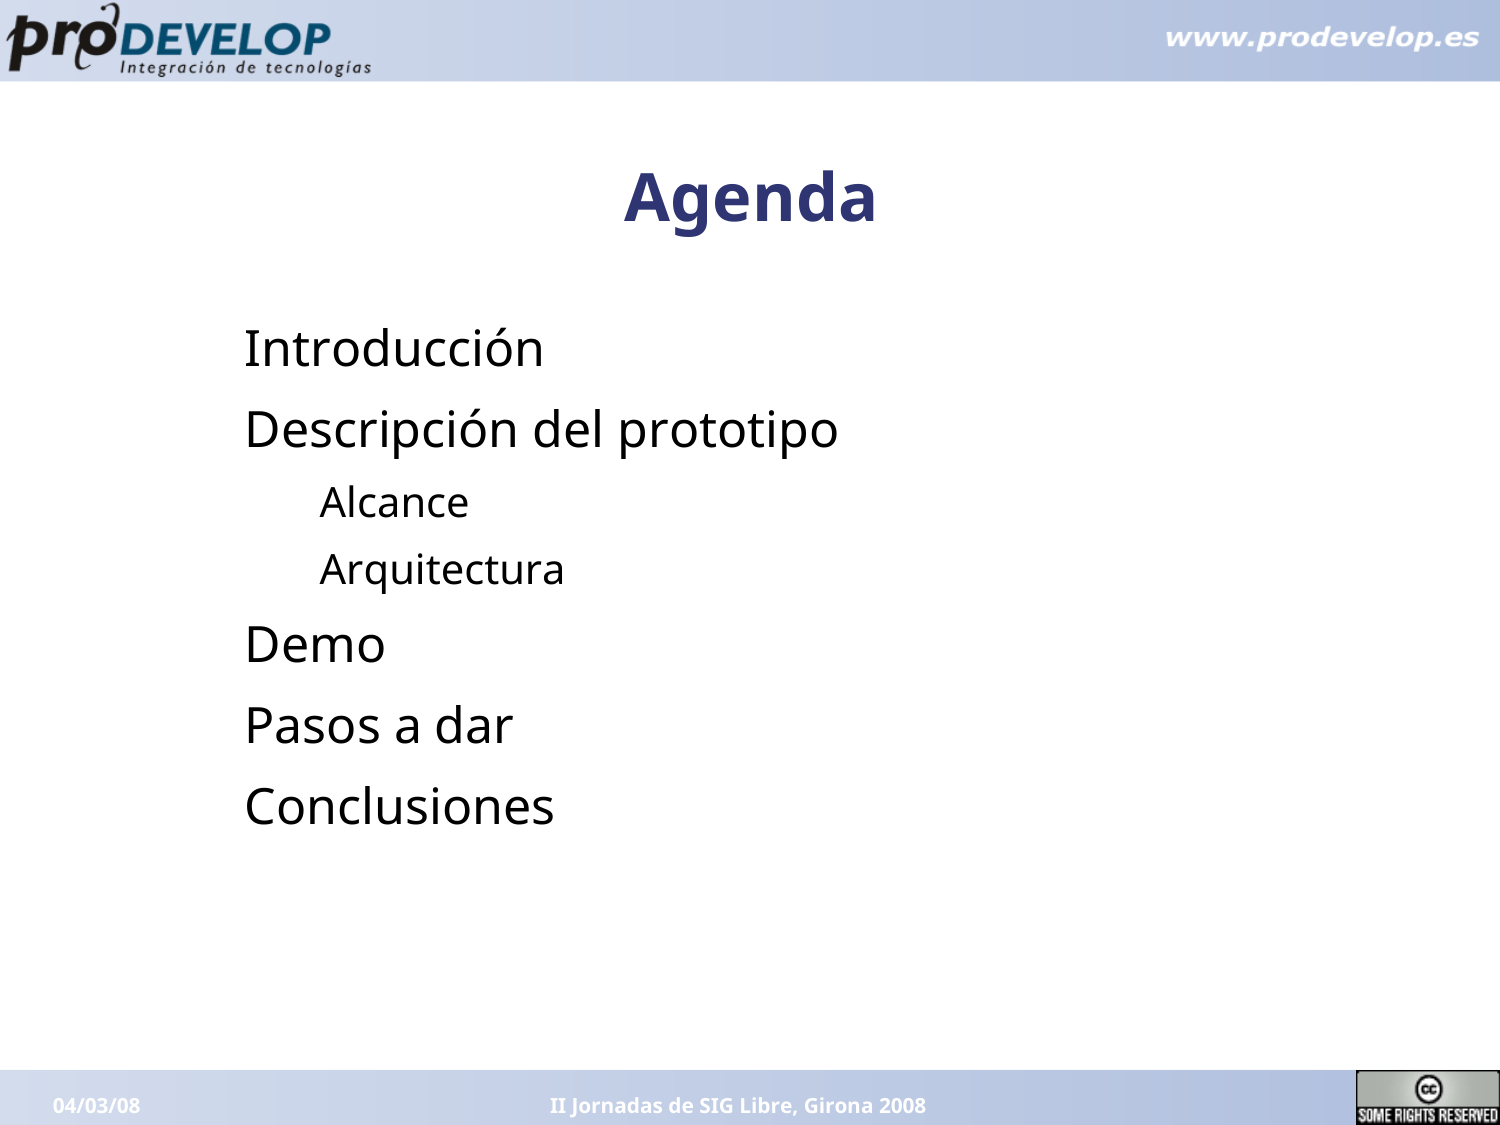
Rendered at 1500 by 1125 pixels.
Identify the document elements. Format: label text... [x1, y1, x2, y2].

picture [0, 0, 1500, 1125]
title Agenda [76, 101, 1427, 290]
list Introducción Descripción del prototipo Alcance Arquitectura Demo Pasos a dar Conclusiones [244, 313, 1329, 990]
